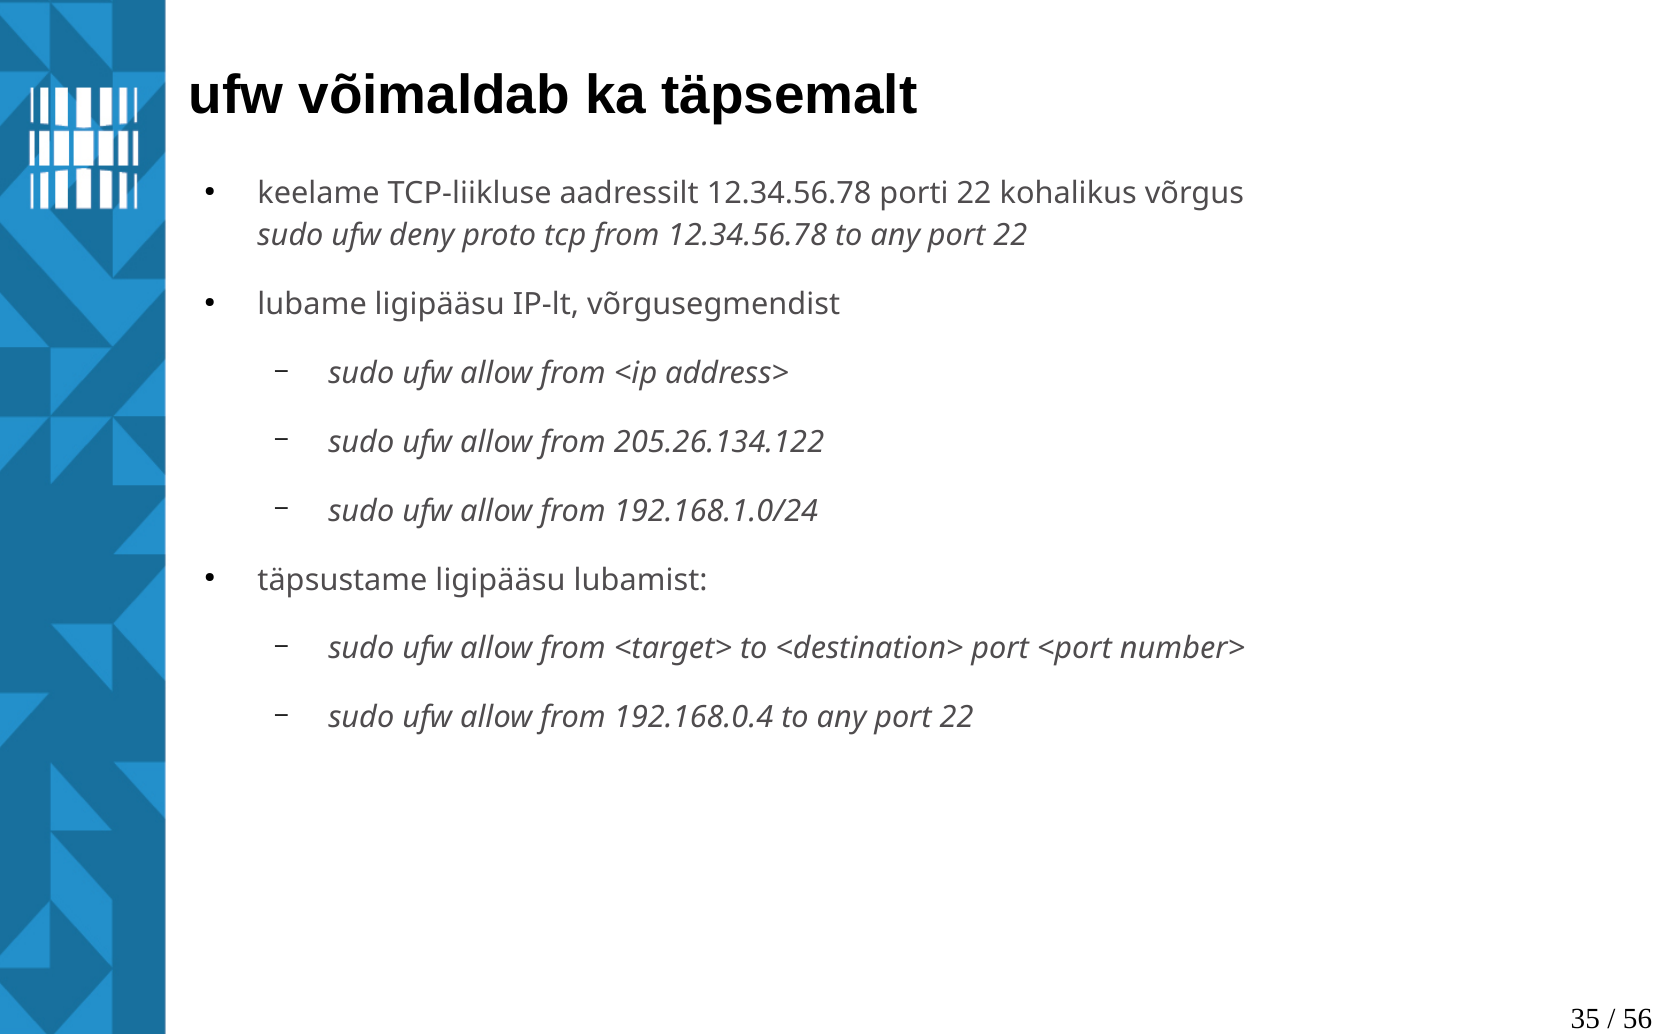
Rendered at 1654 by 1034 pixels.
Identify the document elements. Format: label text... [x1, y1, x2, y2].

title ufw võimaldab ka täpsemalt [188, 41, 1565, 148]
list keelame TCP-liikluse aadressilt 12.34.56.78 porti 22 kohalikus võrgus sudo ufw deny proto tcp from 12.34.56.78 to any port 22 lubame ligipääsu IP-lt, võrgusegmendist sudo ufw allow from <ip address> sudo ufw allow from 205.26.134.122 sudo ufw allow from 192.168.1.0/24 täpsustame ligipääsu lubamist: sudo ufw allow from <target> to <destination> port <port number> sudo ufw allow from 192.168.0.4 to any port 22 [186, 171, 1595, 699]
